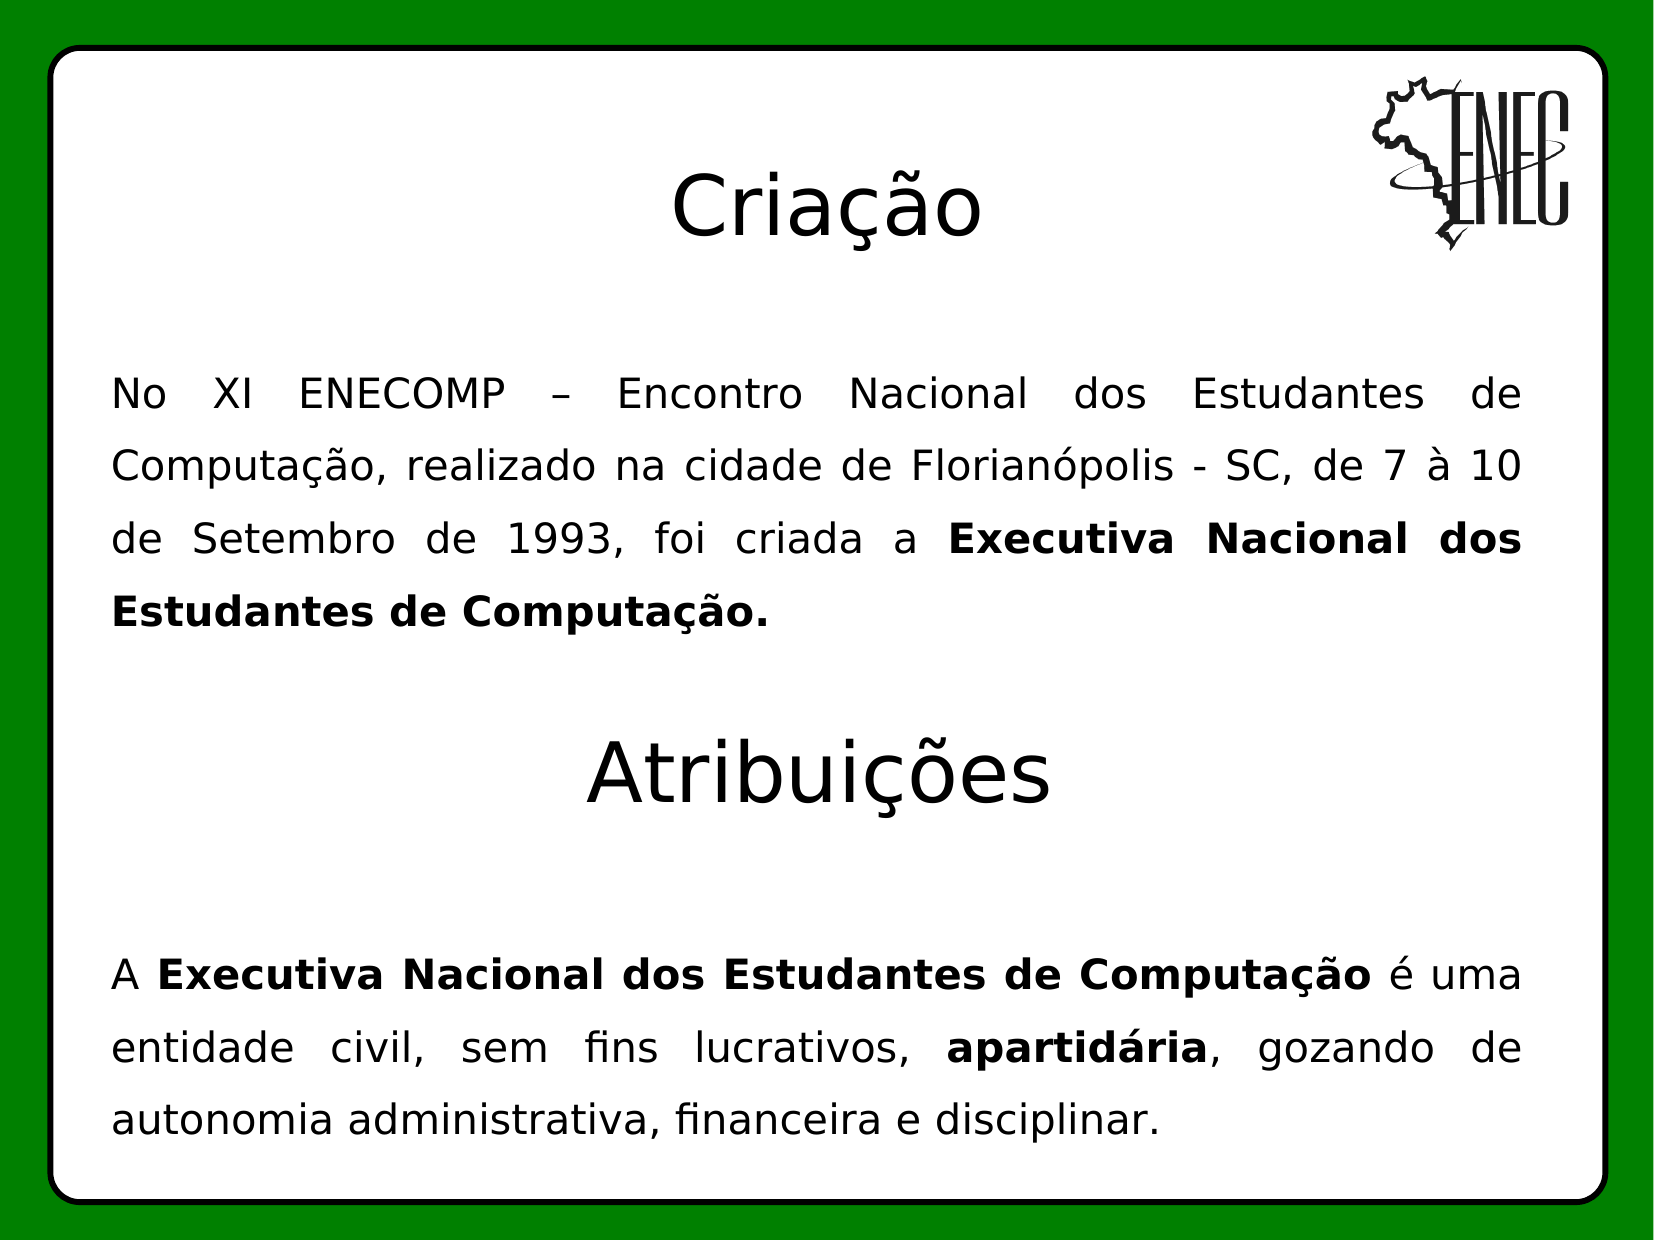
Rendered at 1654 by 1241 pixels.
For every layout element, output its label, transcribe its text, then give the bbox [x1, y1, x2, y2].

list No XI ENECOMP – Encontro Nacional dos Estudantes de Computação, realizado na cidade de Florianópolis - SC, de 7 à 10 de Setembro de 1993, foi criada a Executiva Nacional dos Estudantes de Computação. A Executiva Nacional dos Estudantes de Computação é uma entidade civil, sem fins lucrativos, apartidária, gozando de autonomia administrativa, financeira e disciplinar. [110, 296, 1523, 1145]
title Criação [121, 102, 1534, 310]
title Atribuições [113, 669, 1526, 877]
picture [1367, 71, 1574, 273]
